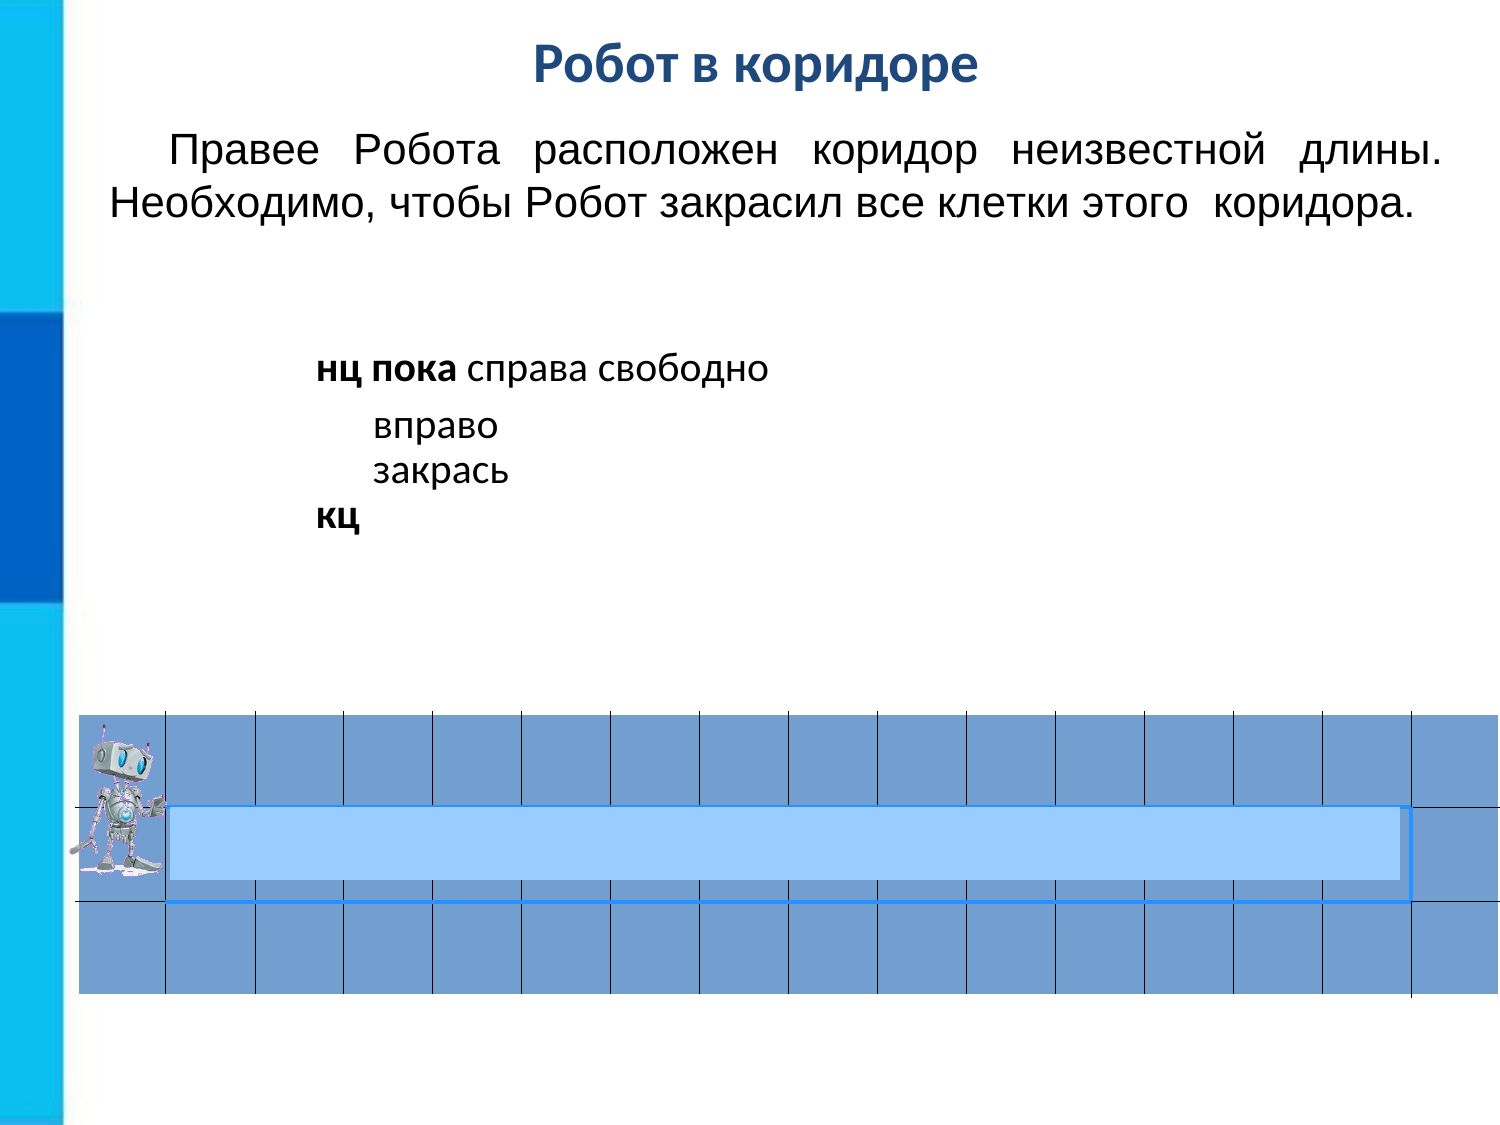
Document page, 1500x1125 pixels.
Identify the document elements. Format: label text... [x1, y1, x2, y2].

table_cell [1323, 809, 1409, 900]
table_cell [166, 879, 255, 900]
table_header [611, 715, 699, 805]
table_cell [522, 879, 610, 900]
table_cell [256, 879, 343, 900]
table_cell [700, 904, 788, 994]
table_cell [967, 904, 1055, 994]
table_header [256, 715, 343, 805]
table_cell [166, 904, 255, 994]
table_cell [1323, 904, 1411, 994]
text_box Робот в коридоре [88, 30, 1425, 102]
text_box [178, 808, 1400, 879]
table_cell [79, 902, 165, 994]
table_cell [344, 904, 432, 994]
table_cell [878, 904, 966, 994]
text_box Правее Робота расположен коридор неизвестной длины. Необходимо, чтобы Робот закрасил все клетки этого коридора. [94, 113, 1459, 234]
table_header [344, 715, 432, 805]
table_header [967, 715, 1055, 804]
text_box нц пока справа свободно вправо закрась кц [301, 337, 951, 545]
table_cell [522, 904, 610, 994]
table_cell [79, 884, 165, 901]
table_cell [611, 879, 699, 900]
table_cell [1145, 879, 1233, 900]
table_header [1145, 715, 1233, 805]
table_header [700, 715, 788, 805]
table_cell [256, 904, 343, 994]
table_header [789, 715, 877, 805]
table_cell [344, 879, 432, 900]
table_cell [1145, 904, 1233, 994]
table_cell [1413, 808, 1498, 901]
table_cell [789, 904, 877, 994]
table_cell [1234, 904, 1322, 994]
table_cell [789, 879, 877, 900]
table_header [1234, 715, 1322, 805]
table_cell [433, 904, 521, 994]
table_header [166, 715, 255, 805]
table_cell [700, 879, 788, 900]
table_header [1323, 715, 1411, 805]
table_cell [1056, 904, 1144, 994]
table_cell [1056, 879, 1144, 900]
table_header [1056, 715, 1144, 805]
table_header [433, 715, 521, 805]
table_cell [878, 879, 966, 900]
table_header [878, 715, 966, 805]
table_cell [1234, 879, 1322, 900]
table_cell [1412, 902, 1498, 994]
table_cell [967, 879, 1055, 900]
table_cell [433, 879, 521, 900]
table_cell [611, 904, 699, 994]
table_header [1412, 715, 1498, 807]
picture [0, 0, 1500, 1125]
table_header [522, 715, 610, 805]
